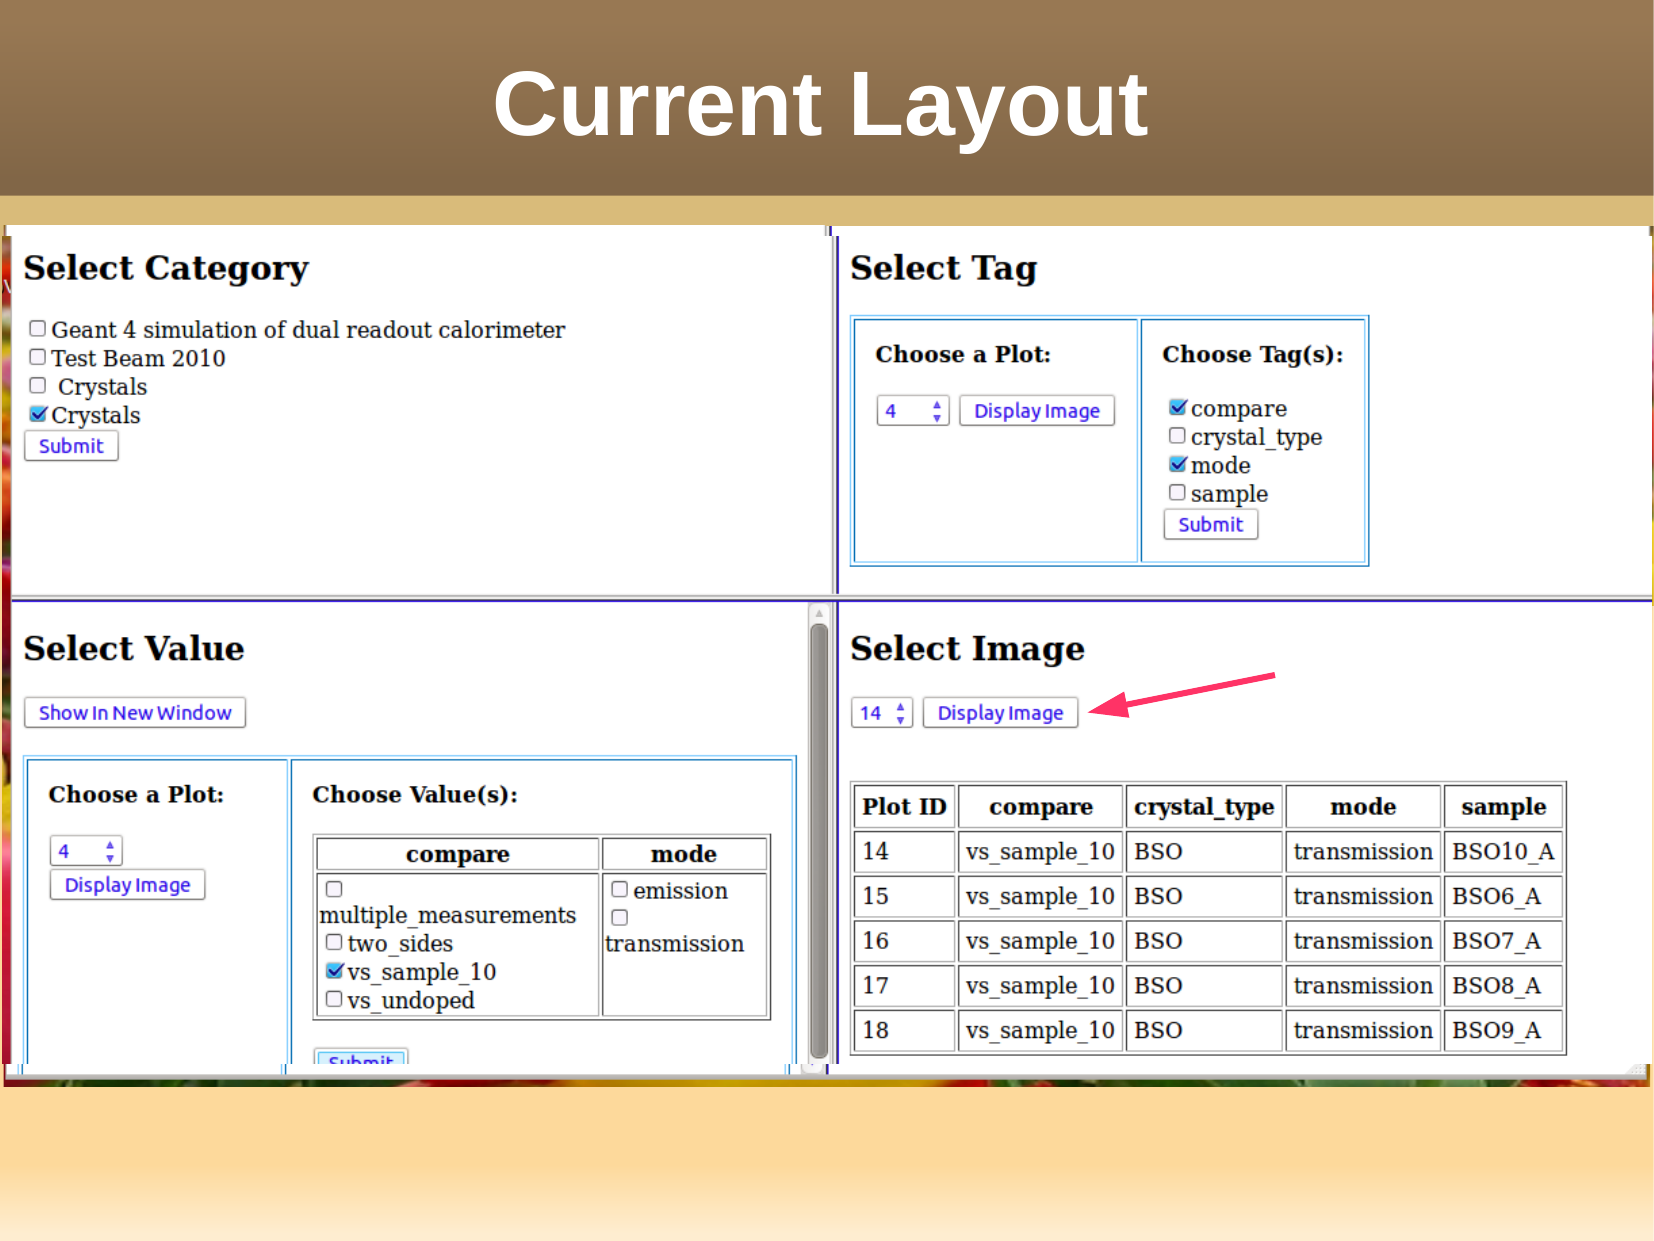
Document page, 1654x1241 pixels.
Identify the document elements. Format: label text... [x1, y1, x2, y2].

picture [0, 0, 1654, 1241]
title Current Layout [76, 0, 1565, 208]
